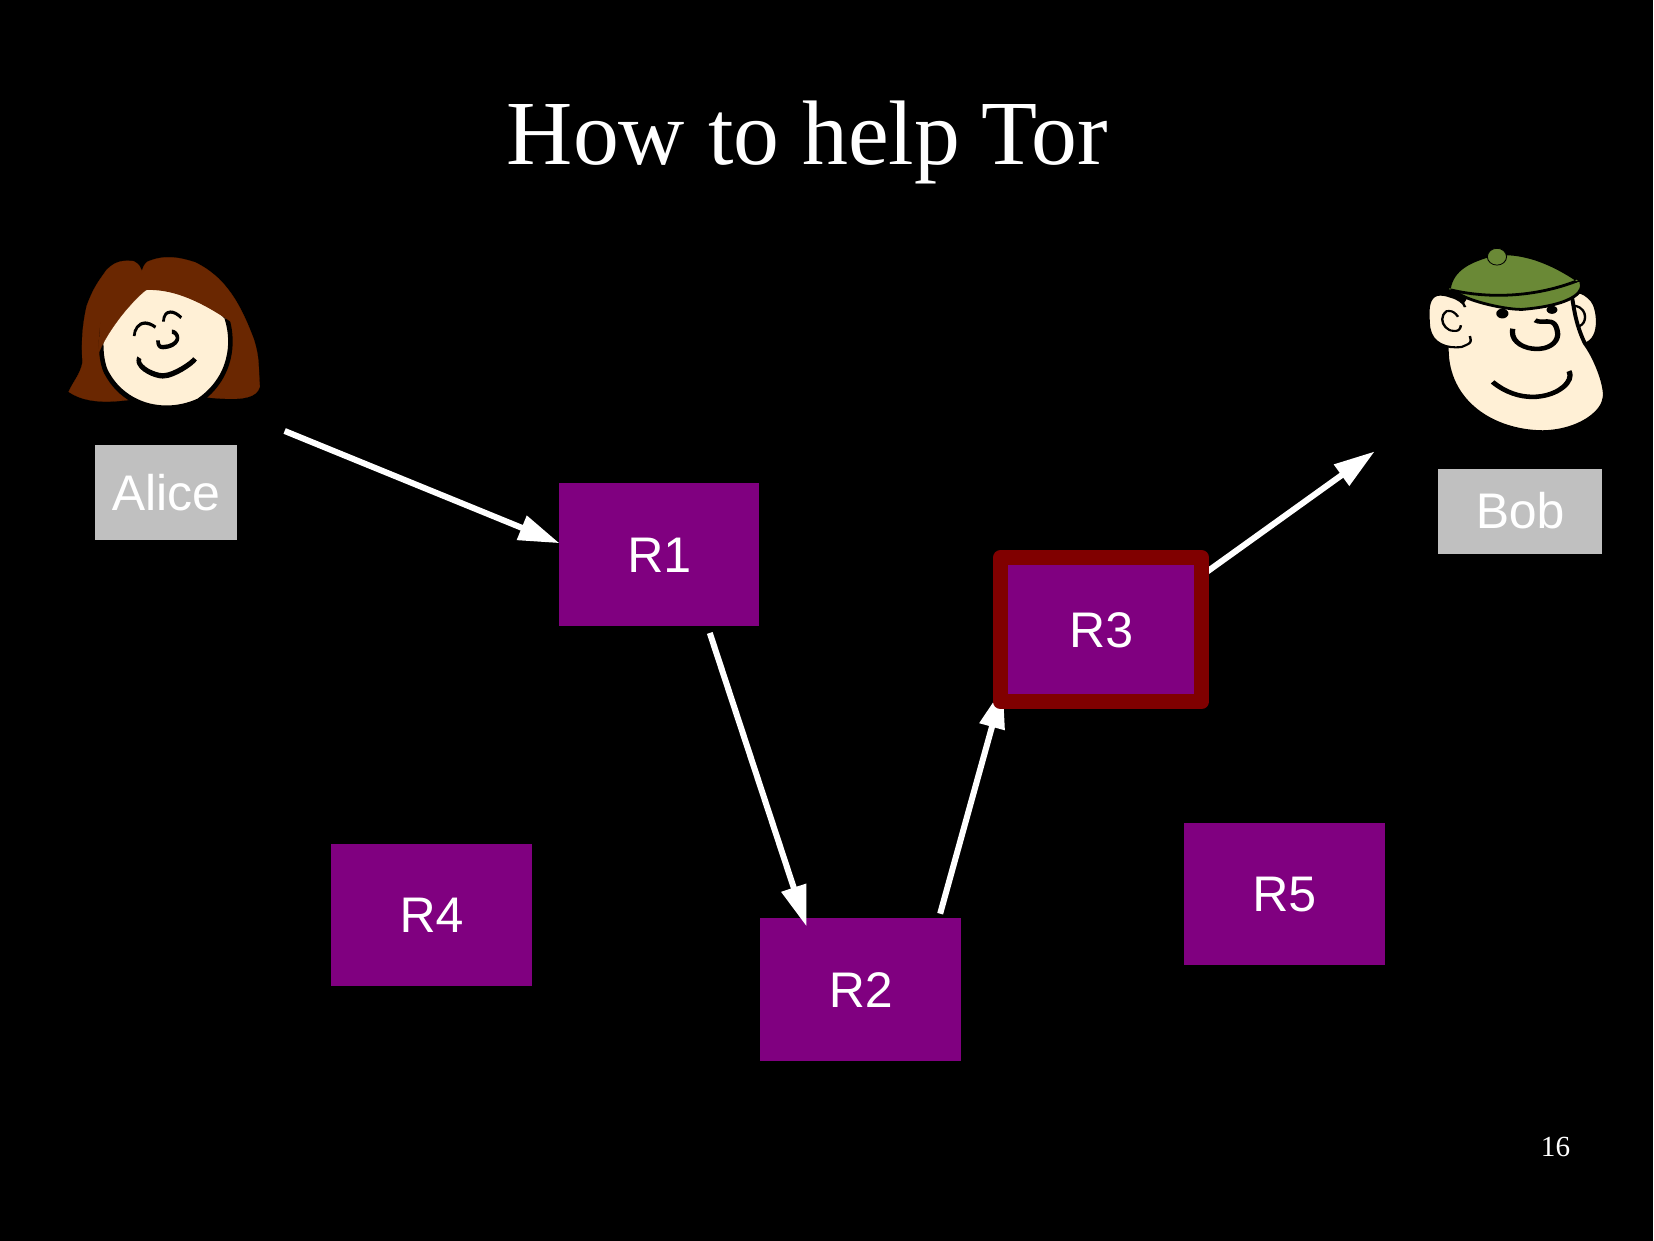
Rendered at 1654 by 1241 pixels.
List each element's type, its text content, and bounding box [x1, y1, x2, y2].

picture [68, 256, 261, 411]
text_box R4 [330, 843, 533, 987]
text_box R5 [1183, 822, 1386, 966]
picture [1426, 245, 1607, 434]
text_box How to help Tor [492, 75, 1124, 192]
text_box R1 [558, 482, 760, 627]
text_box R2 [759, 917, 962, 1062]
text_box R3 [1000, 557, 1202, 702]
text_box Bob [1437, 468, 1603, 555]
text_box Alice [94, 444, 238, 541]
